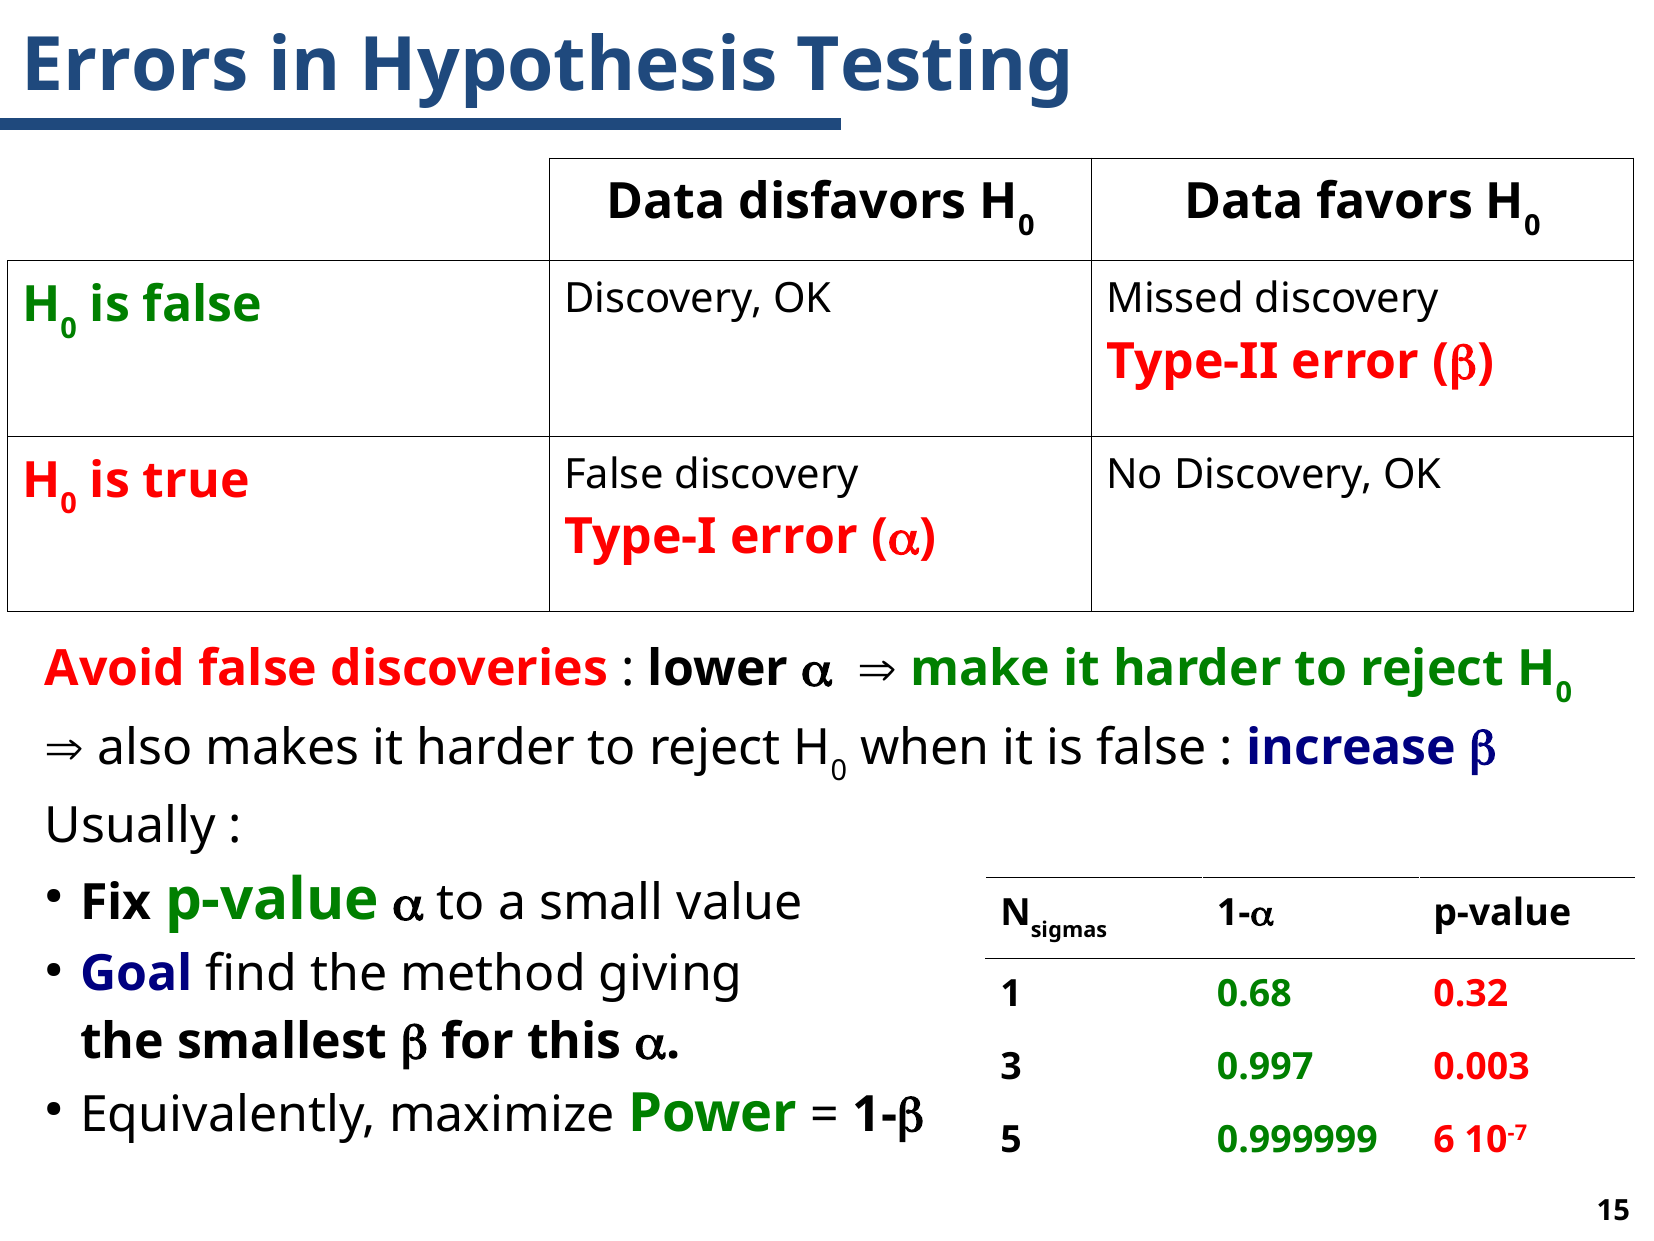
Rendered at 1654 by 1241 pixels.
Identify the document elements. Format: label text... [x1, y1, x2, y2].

table_header Nsigmas [986, 878, 1202, 958]
table_cell 0.68 [1203, 959, 1419, 1032]
table_header Data favors H0 [1092, 159, 1633, 260]
table_cell No Discovery, OK [1092, 437, 1633, 611]
table_header Data disfavors H0 [550, 159, 1091, 260]
table_cell False discovery Type-I error (a) [550, 437, 1091, 611]
text_box Avoid false discoveries : lower a Þ make it harder to reject H0 Þ also makes it harder to reject H0 when it is false : increase b Usually : Fix p-value a to a small value Goal find the method giving the smallest b for this a. Equivalently, maximize Power = 1-b [30, 624, 1636, 1216]
table_header 1-a [1203, 878, 1419, 958]
table_cell Missed discovery Type-II error (b) [1092, 261, 1633, 436]
table_cell 5 [986, 1106, 1202, 1179]
title Errors in Hypothesis Testing [6, 7, 1606, 113]
table_cell 0.999999 [1203, 1106, 1419, 1179]
table_cell 0.32 [1420, 959, 1635, 1032]
table_cell Discovery, OK [550, 261, 1091, 436]
table_header [8, 159, 549, 260]
table_cell 6 10-7 [1420, 1106, 1635, 1179]
table_cell 0.003 [1420, 1033, 1635, 1105]
table_header p-value [1420, 878, 1635, 958]
table_cell 1 [986, 959, 1202, 1032]
table_cell H0 is true [8, 437, 549, 611]
table_cell 0.997 [1203, 1033, 1419, 1105]
table_cell 3 [986, 1033, 1202, 1105]
table_cell H0 is false [8, 261, 549, 436]
